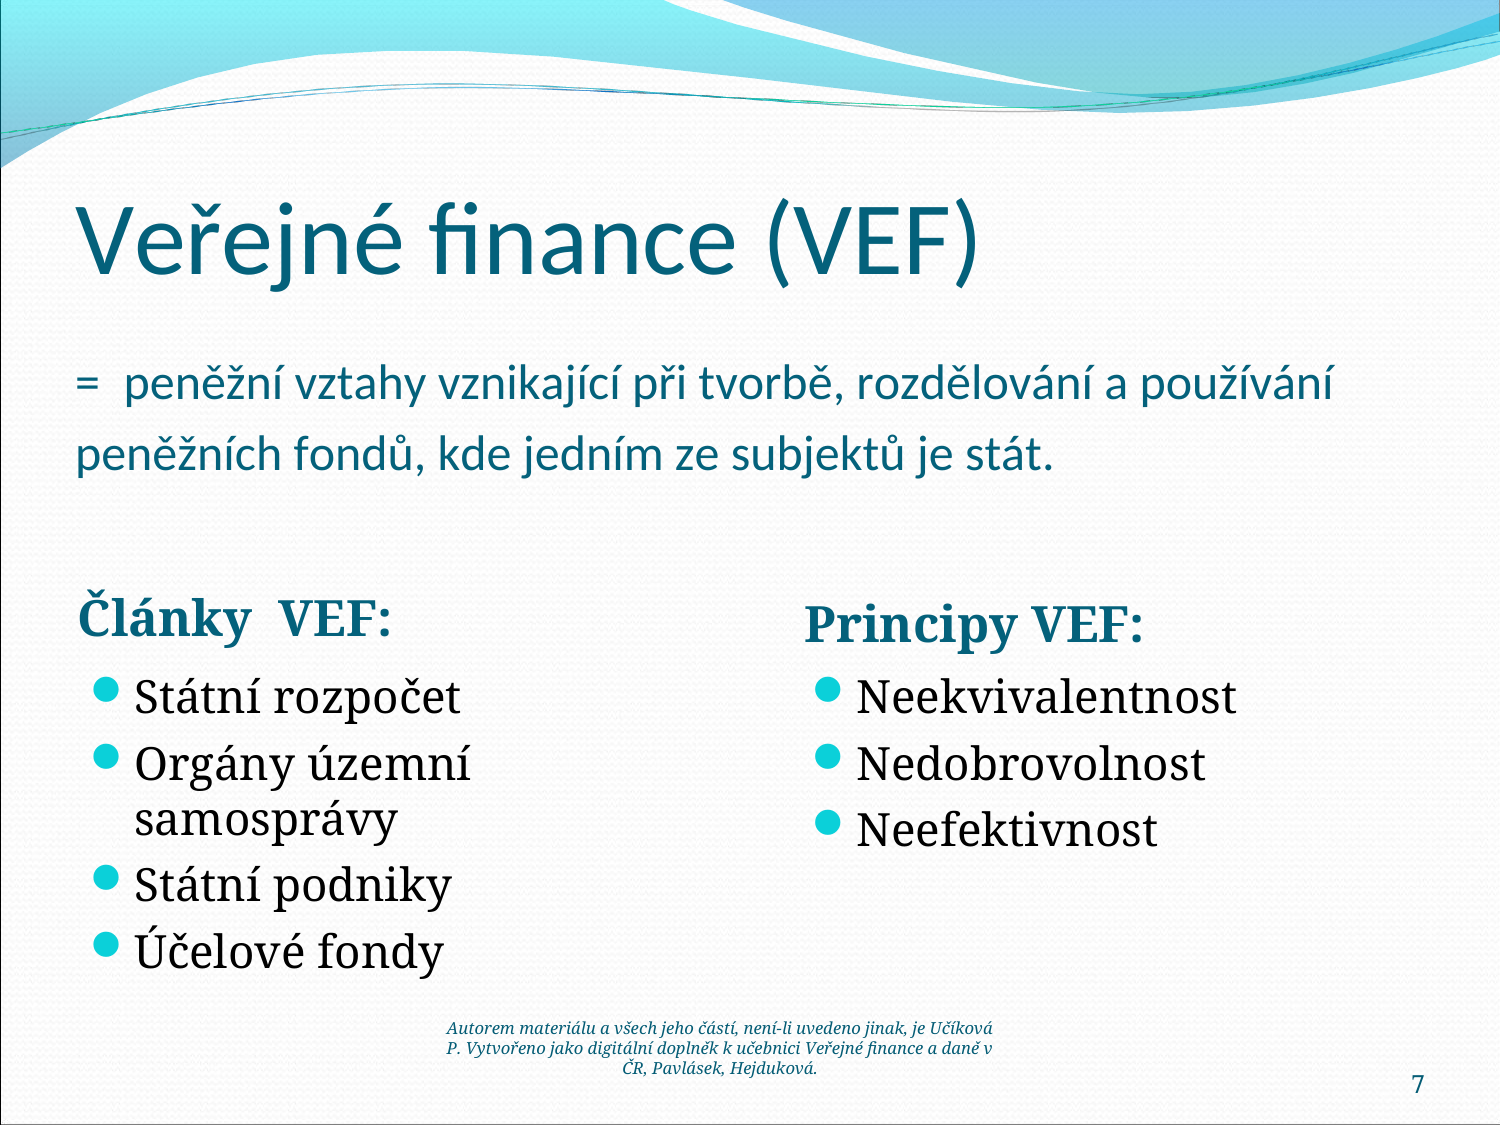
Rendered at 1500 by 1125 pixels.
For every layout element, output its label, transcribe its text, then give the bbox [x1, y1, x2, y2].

text_box Autorem materiálu a všech jeho částí, není-li uvedeno jinak, je Učíková P. Vytvořeno jako digitální doplněk k učebnici Veřejné finance a daně v ČR, Pavlásek, Hejduková. [445, 987, 996, 1079]
list Státní rozpočet Orgány územní samosprávy Státní podniky Účelové fondy [74, 667, 738, 1044]
list Články VEF: [70, 514, 734, 720]
list Neekvivalentnost Nedobrovolnost Neefektivnost [796, 667, 1460, 1044]
list Principy VEF: [796, 574, 1460, 667]
picture [0, 0, 1500, 1125]
title Veřejné finance (VEF) = peněžní vztahy vznikající při tvorbě, rozdělování a používání peněžních fondů, kde jedním ze subjektů je stát. [75, 128, 1426, 481]
text_box <číslo> [1299, 1042, 1426, 1103]
